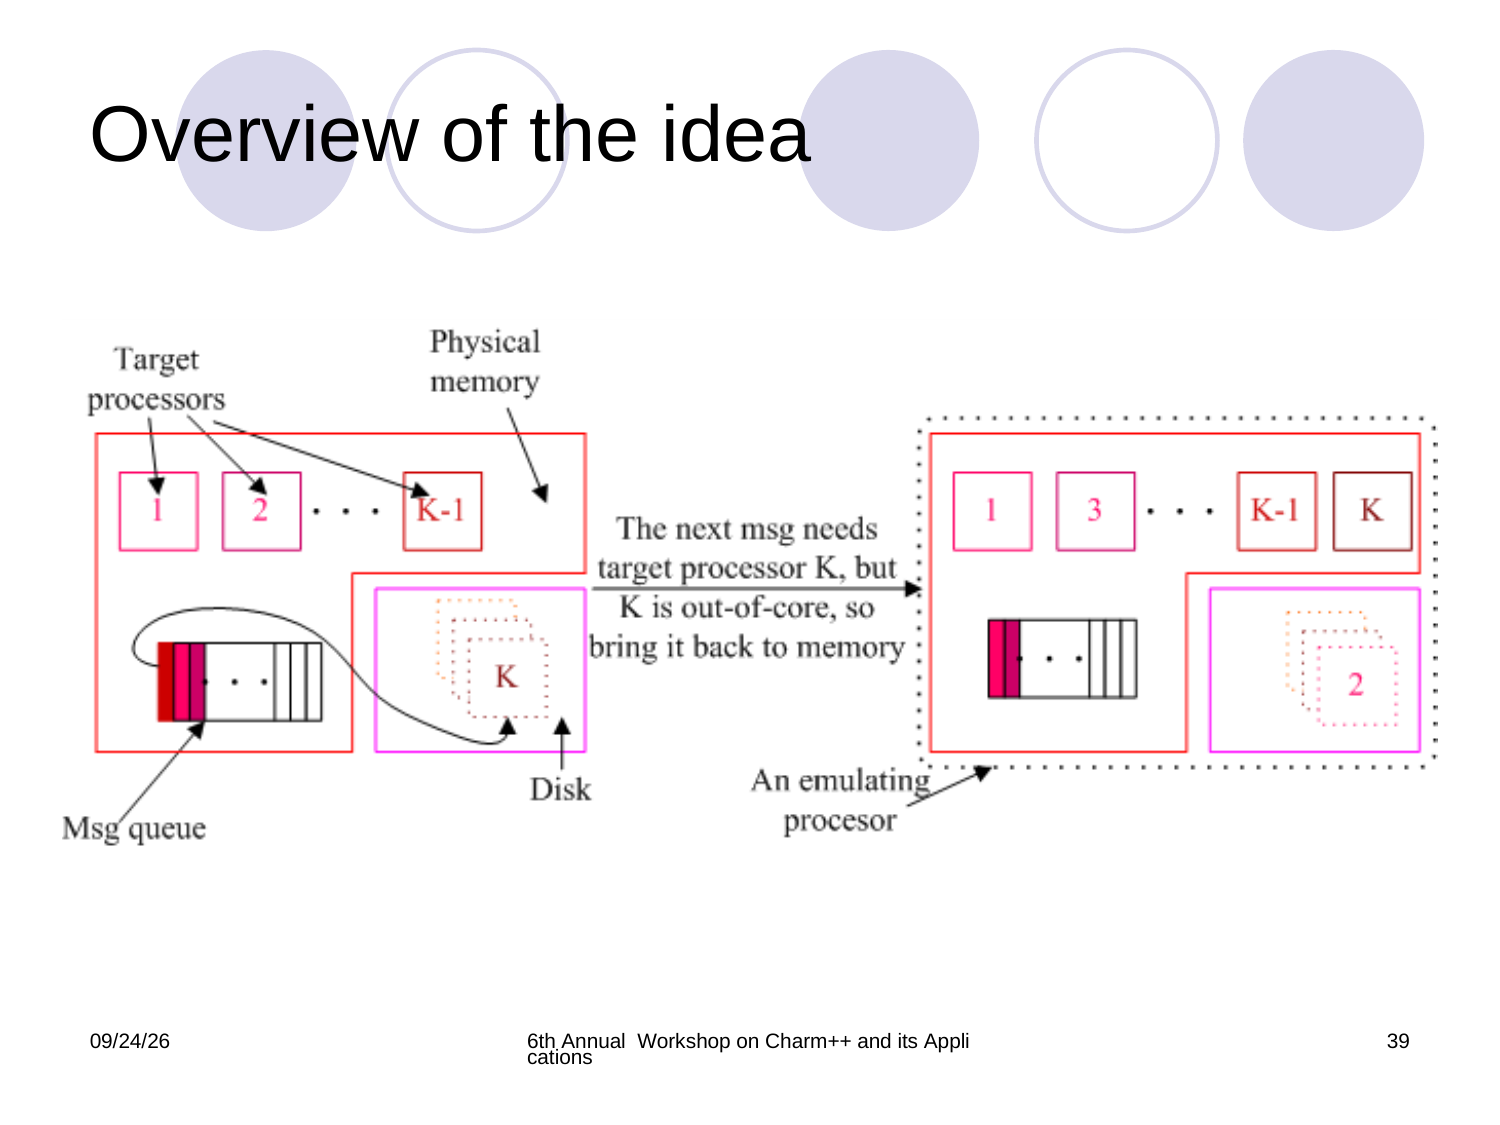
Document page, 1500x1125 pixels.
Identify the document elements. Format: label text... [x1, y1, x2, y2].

title Overview of the idea [75, 45, 1426, 233]
picture [62, 318, 1438, 850]
